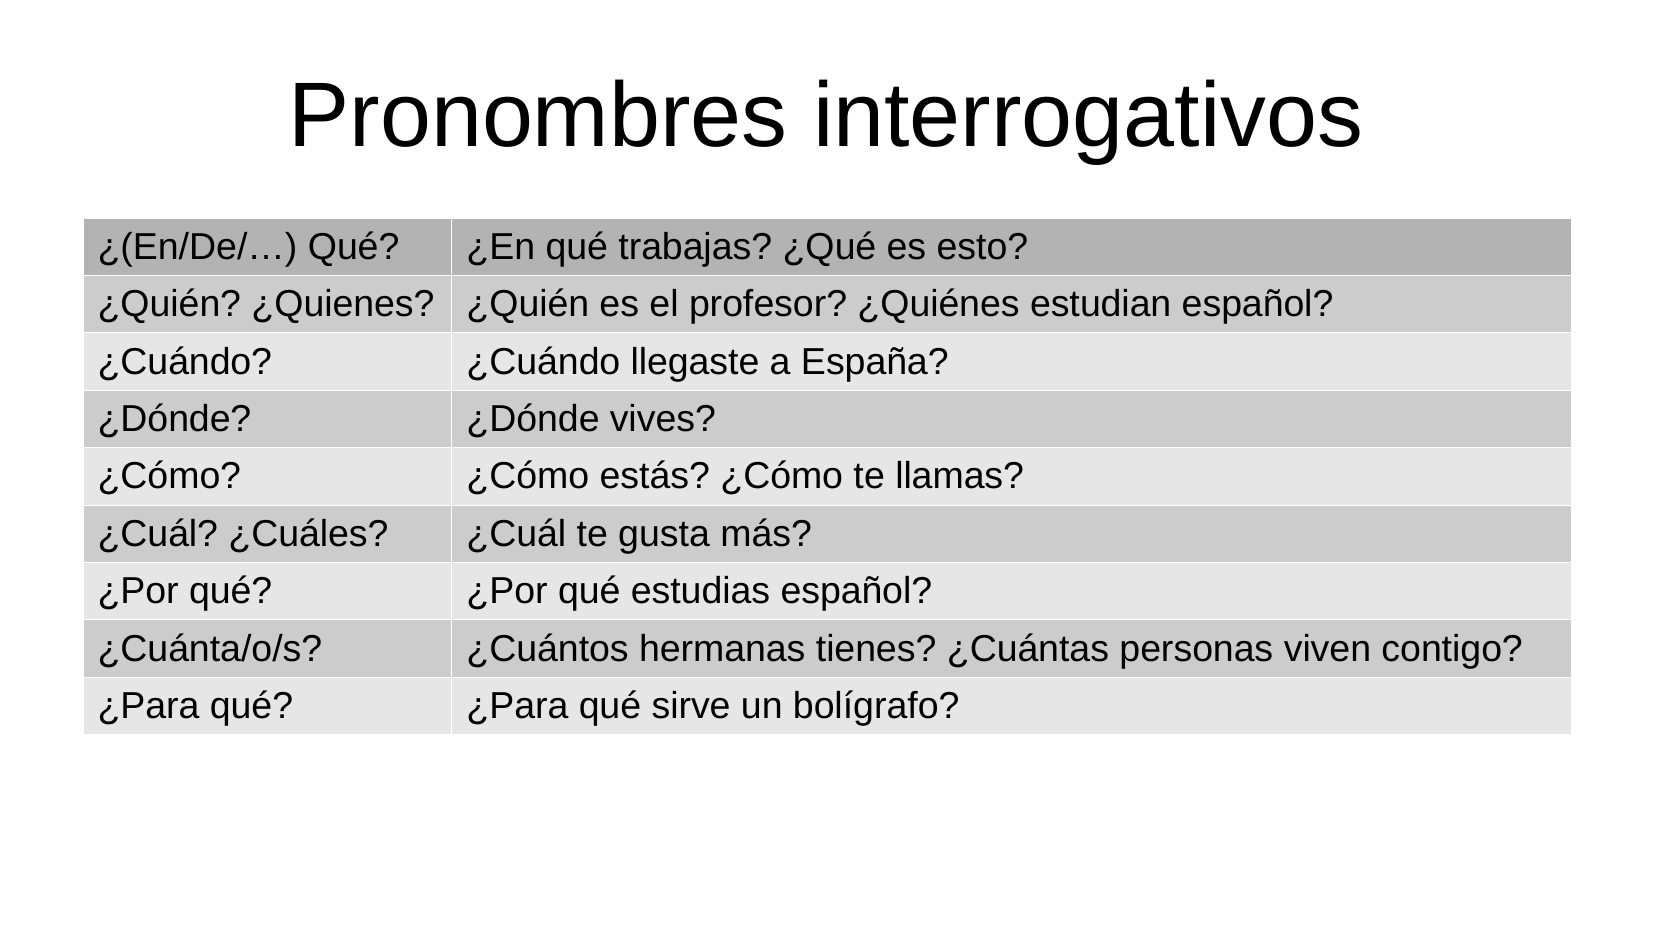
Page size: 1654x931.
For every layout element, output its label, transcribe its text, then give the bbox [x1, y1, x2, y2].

table_cell ¿Por qué? [84, 563, 451, 619]
table_cell ¿Cuál te gusta más? [452, 506, 1571, 562]
table_header ¿(En/De/…) Qué? [84, 219, 451, 275]
table_cell ¿Cómo? [84, 448, 451, 505]
table_cell ¿Cómo estás? ¿Cómo te llamas? [452, 448, 1571, 505]
table_header ¿En qué trabajas? ¿Qué es esto? [452, 219, 1571, 275]
table_cell ¿Para qué sirve un bolígrafo? [452, 678, 1571, 734]
table_cell ¿Cuál? ¿Cuáles? [84, 506, 451, 562]
table_cell ¿Para qué? [84, 678, 451, 734]
table_cell ¿Por qué estudias español? [452, 563, 1571, 619]
table_cell ¿Quién? ¿Quienes? [84, 276, 451, 332]
table_cell ¿Cuántos hermanas tienes? ¿Cuántas personas viven contigo? [452, 620, 1571, 677]
table_cell ¿Cuándo llegaste a España? [452, 333, 1571, 390]
table_cell ¿Quién es el profesor? ¿Quiénes estudian español? [452, 276, 1571, 332]
table_cell ¿Cuánta/o/s? [84, 620, 451, 677]
table_cell ¿Dónde? [84, 391, 451, 447]
table_cell ¿Cuándo? [84, 333, 451, 390]
title Pronombres interrogativos [82, 37, 1571, 193]
table_cell ¿Dónde vives? [452, 391, 1571, 447]
